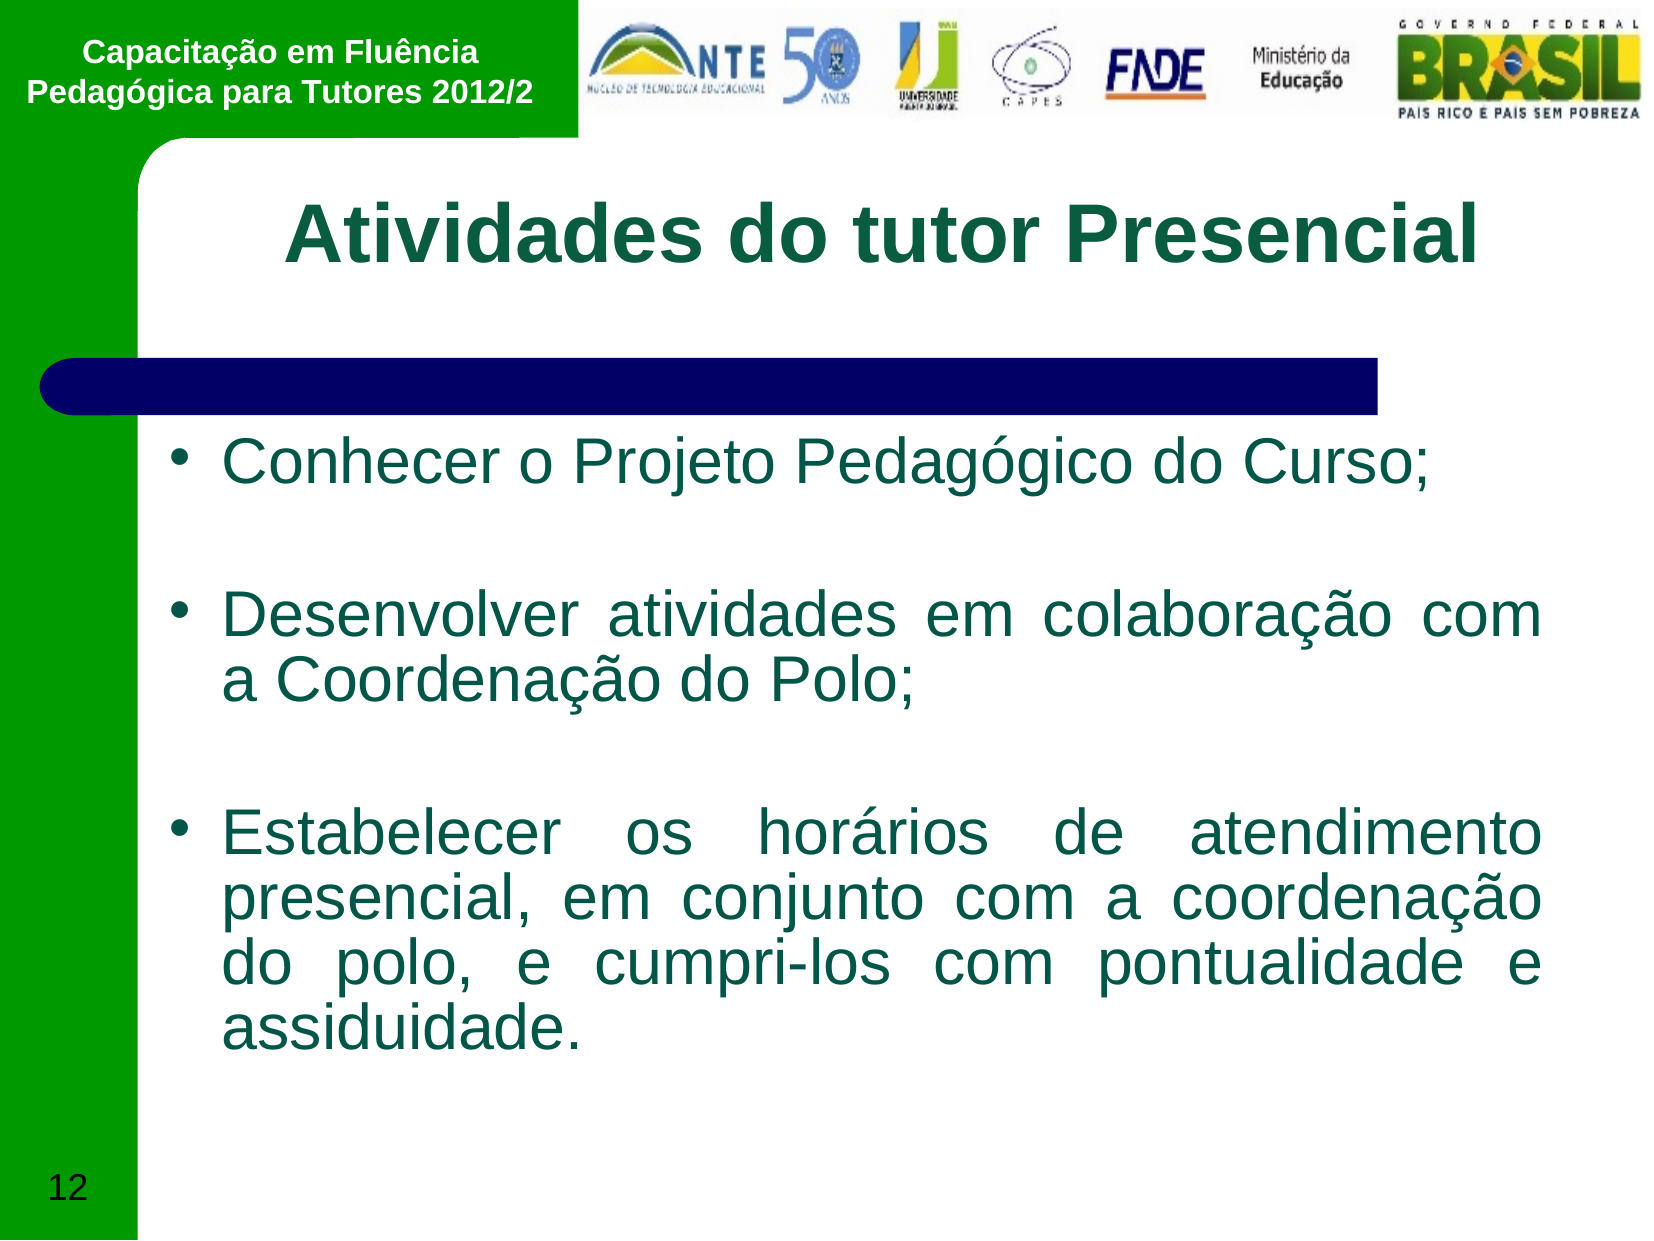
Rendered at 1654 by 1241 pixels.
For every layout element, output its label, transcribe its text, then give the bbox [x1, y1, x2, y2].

title Atividades do tutor Presencial [177, 184, 1612, 377]
picture [582, 8, 1646, 121]
text_box <número> [15, 1128, 121, 1217]
list Conhecer o Projeto Pedagógico do Curso; Desenvolver atividades em colaboração com a Coordenação do Polo; Estabelecer os horários de atendimento presencial, em conjunto com a coordenação do polo, e cumpri-los com pontualidade e assiduidade. [151, 427, 1543, 1224]
